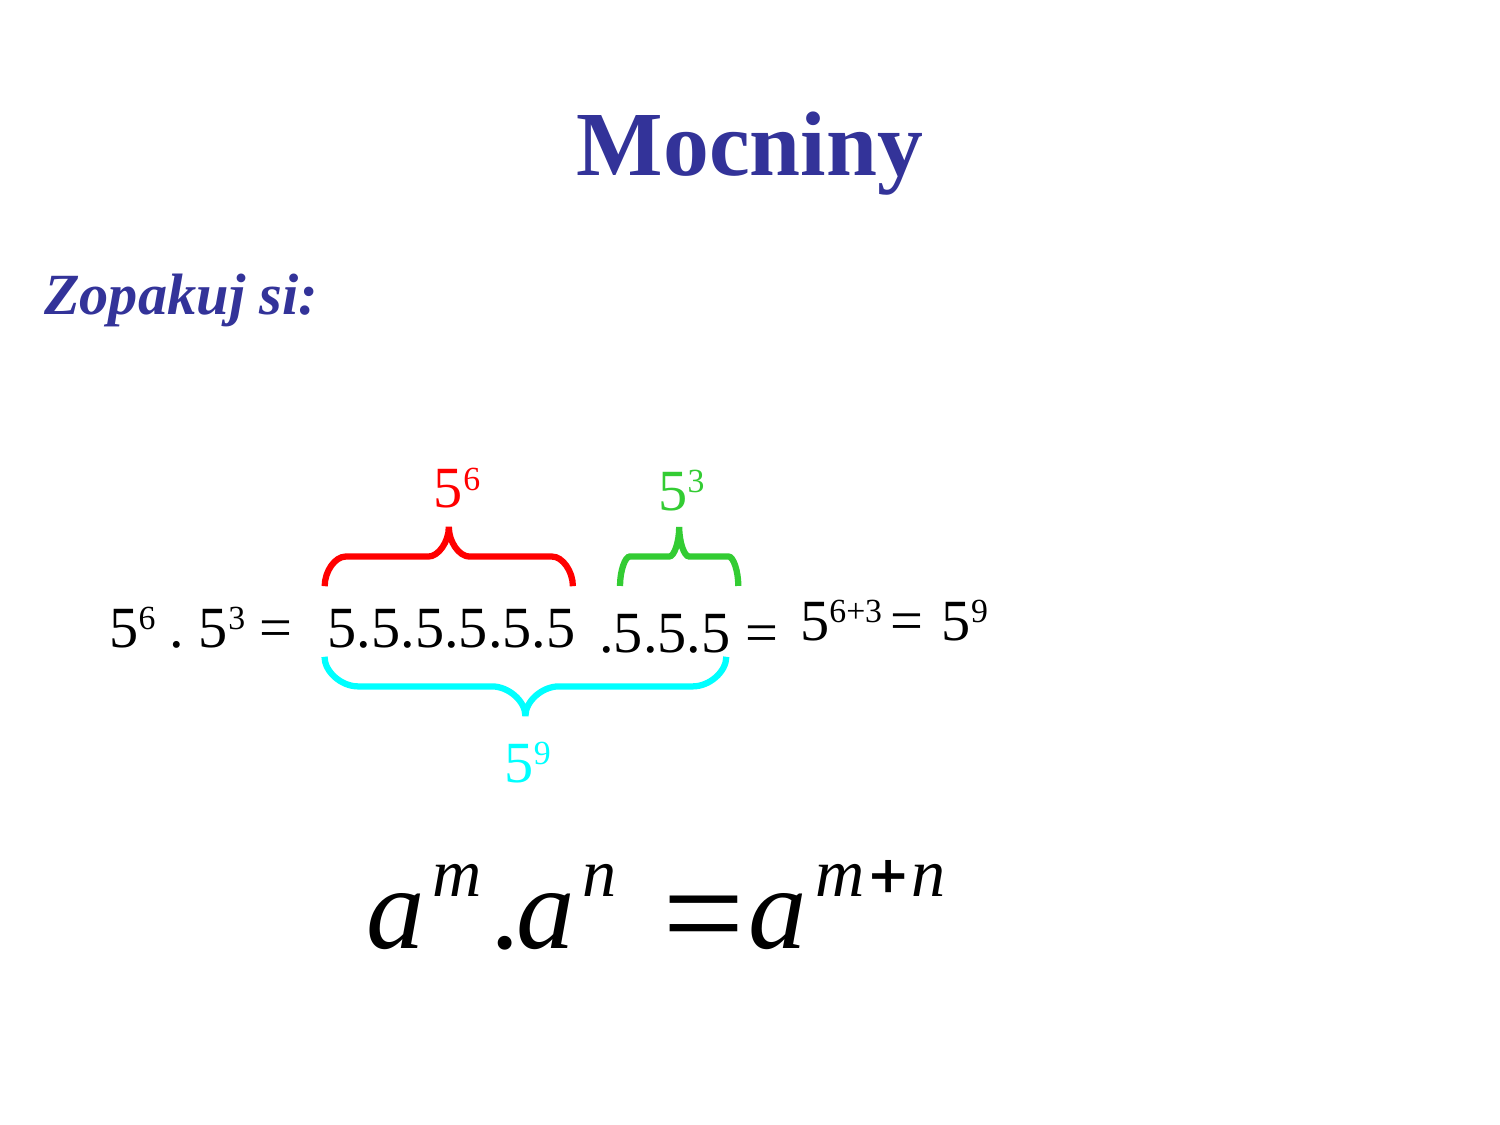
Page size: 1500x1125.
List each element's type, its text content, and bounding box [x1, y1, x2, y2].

text_box 5.5.5.5.5.5 [312, 580, 597, 667]
text_box Mocniny [0, 45, 1500, 233]
text_box 53 [643, 444, 774, 530]
chart [348, 822, 963, 978]
text_box 56+3 = [785, 574, 927, 660]
text_box .5.5.5 = [584, 586, 798, 672]
text_box Zopakuj si: [29, 245, 1294, 339]
text_box 59 [927, 574, 1105, 660]
text_box 59 [490, 716, 621, 802]
text_box 56 . 53 = [94, 580, 312, 667]
text_box 56 [419, 441, 550, 528]
